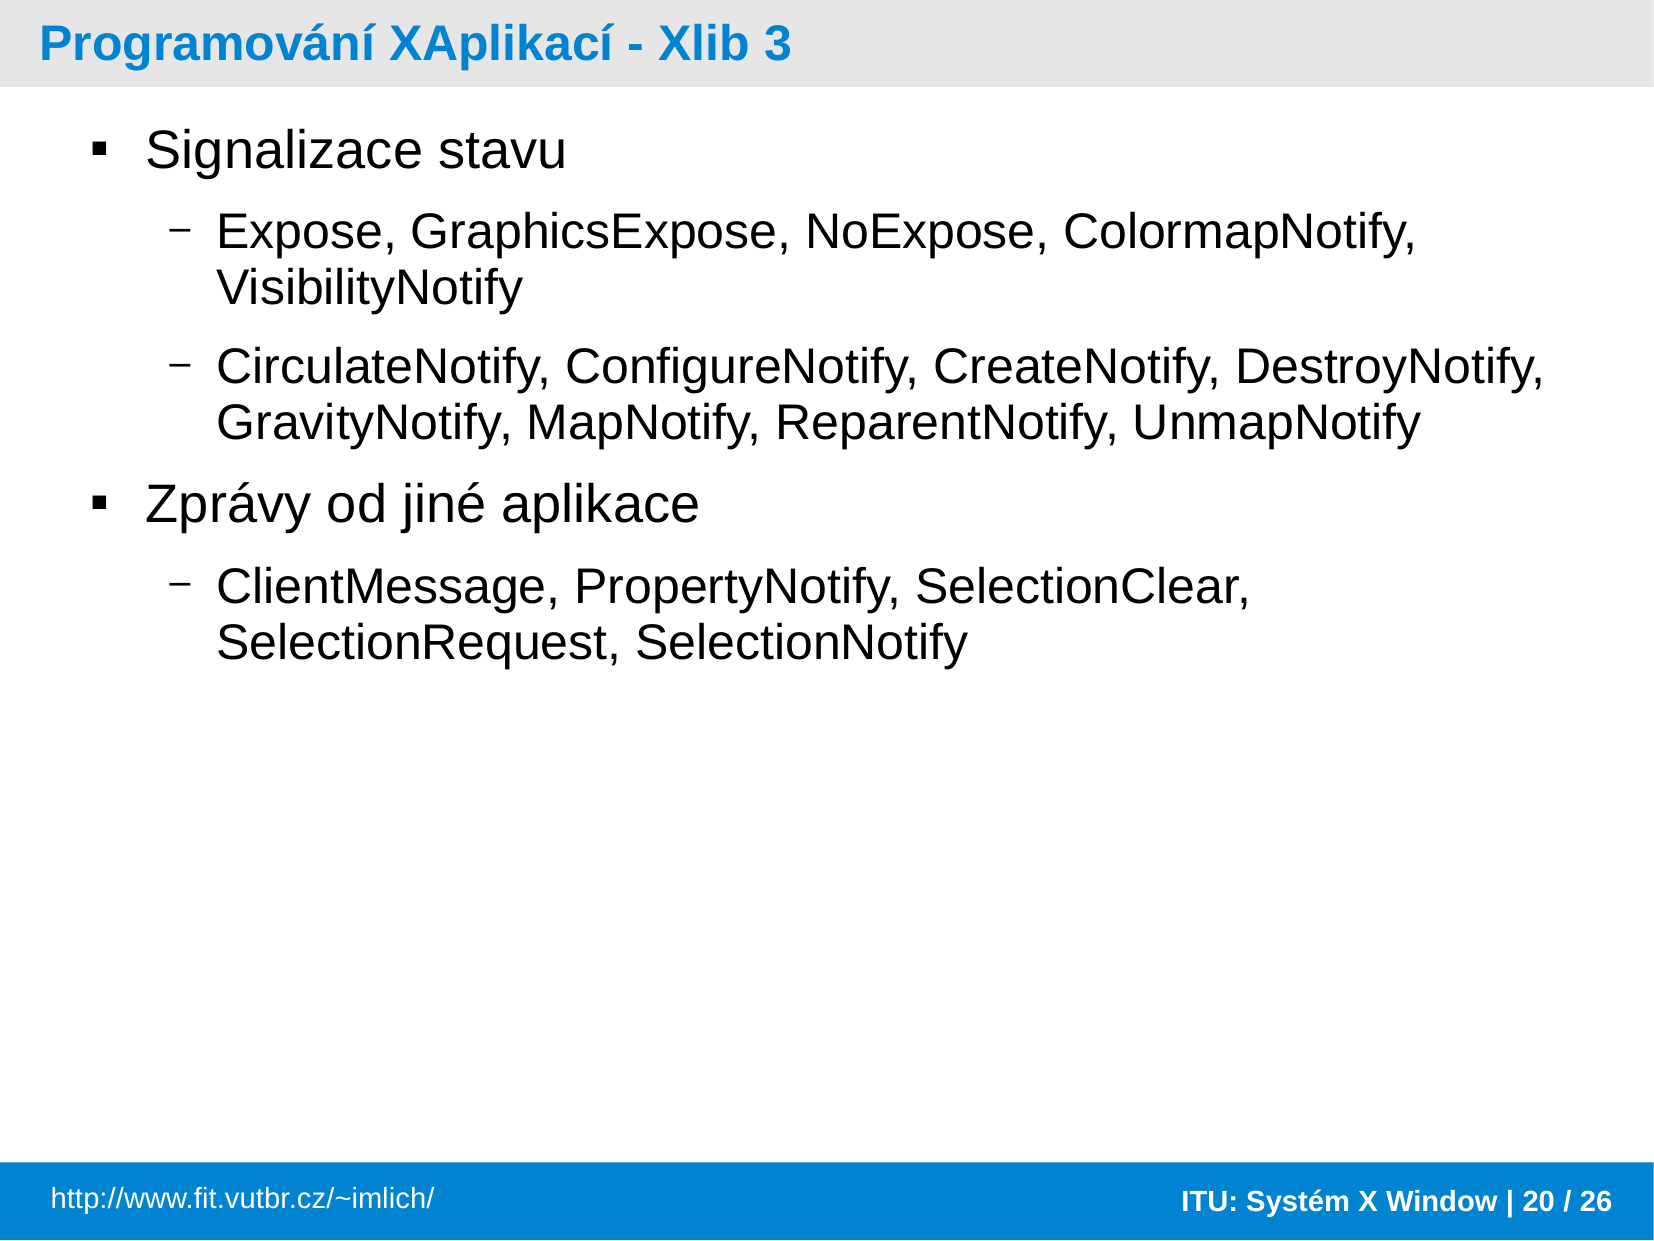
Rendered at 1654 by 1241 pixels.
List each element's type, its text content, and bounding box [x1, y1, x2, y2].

list Signalizace stavu Expose, GraphicsExpose, NoExpose, ColormapNotify, VisibilityNotify CirculateNotify, ConfigureNotify, CreateNotify, DestroyNotify, GravityNotify, MapNotify, ReparentNotify, UnmapNotify Zprávy od jiné aplikace ClientMessage, PropertyNotify, SelectionClear, SelectionRequest, SelectionNotify [75, 119, 1564, 1111]
title Programování XAplikací - Xlib 3 [39, 5, 1615, 81]
